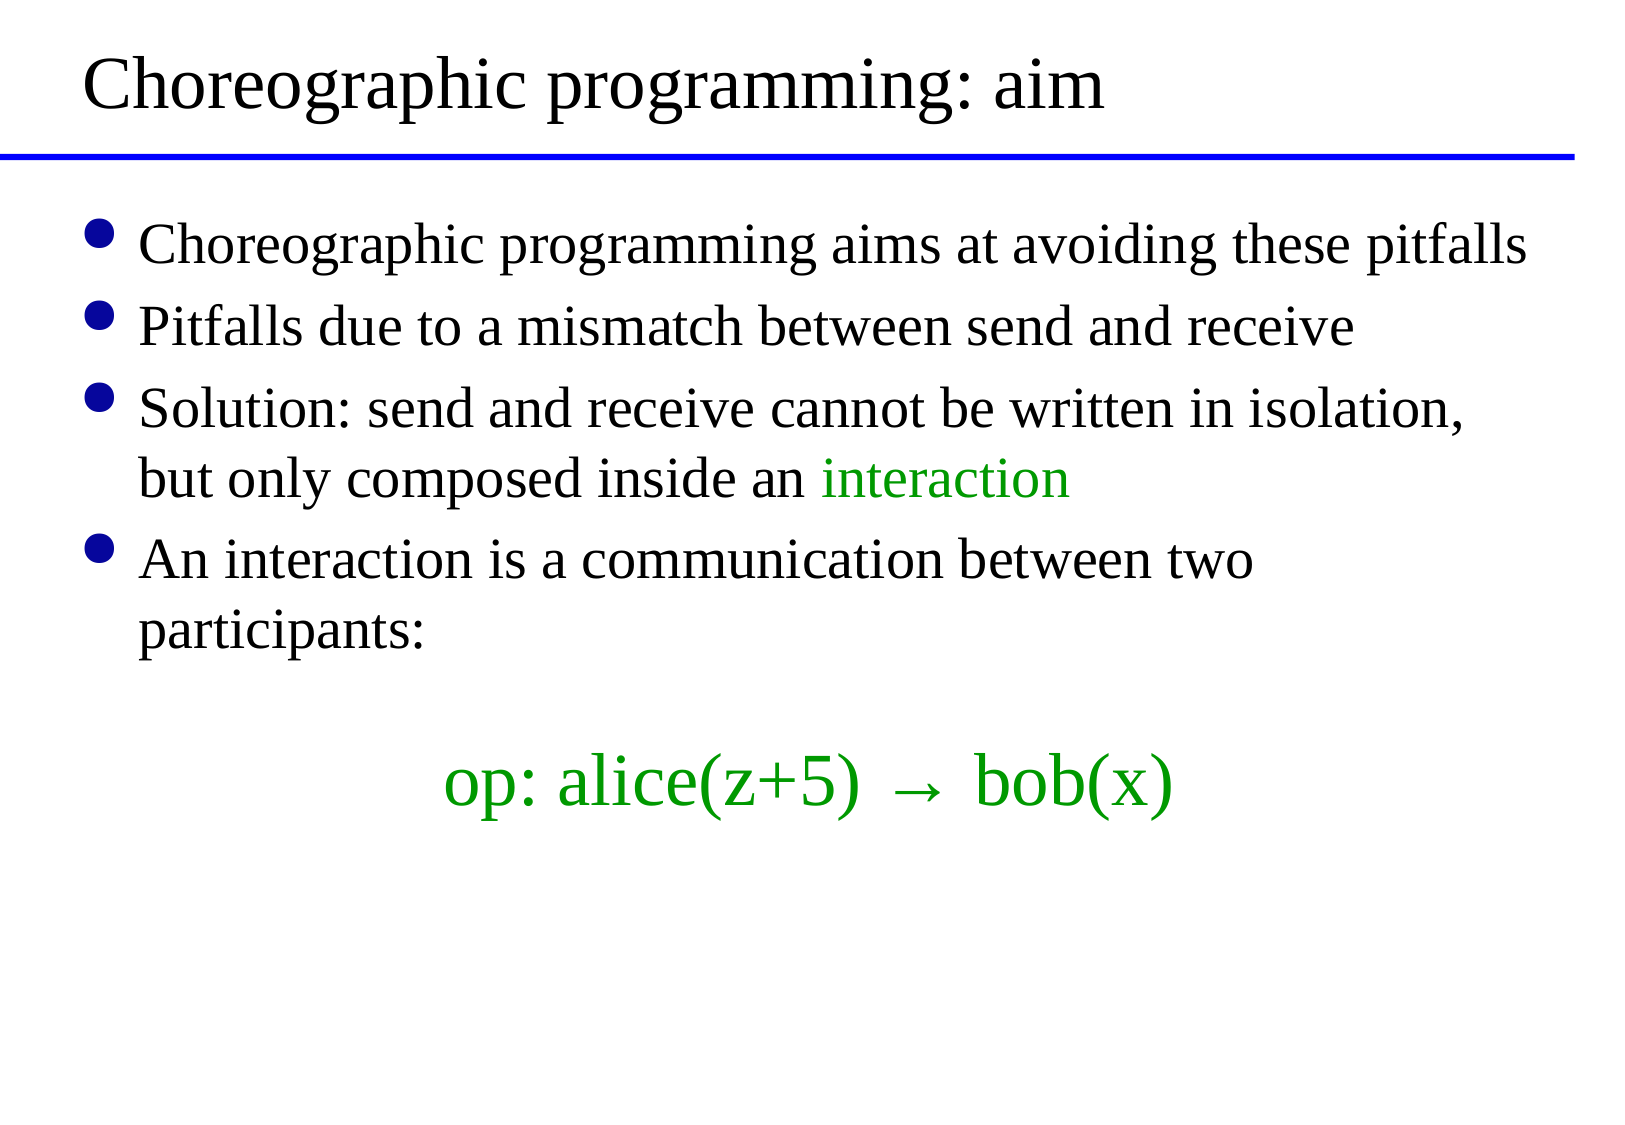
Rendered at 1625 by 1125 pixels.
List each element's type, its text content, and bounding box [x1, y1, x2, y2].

title Choreographic programming: aim [67, 27, 1544, 131]
list Choreographic programming aims at avoiding these pitfalls Pitfalls due to a mismatch between send and receive Solution: send and receive cannot be written in isolation, but only composed inside an interaction An interaction is a communication between two participants: op: alice(z+5) → bob(x) [67, 198, 1546, 1061]
